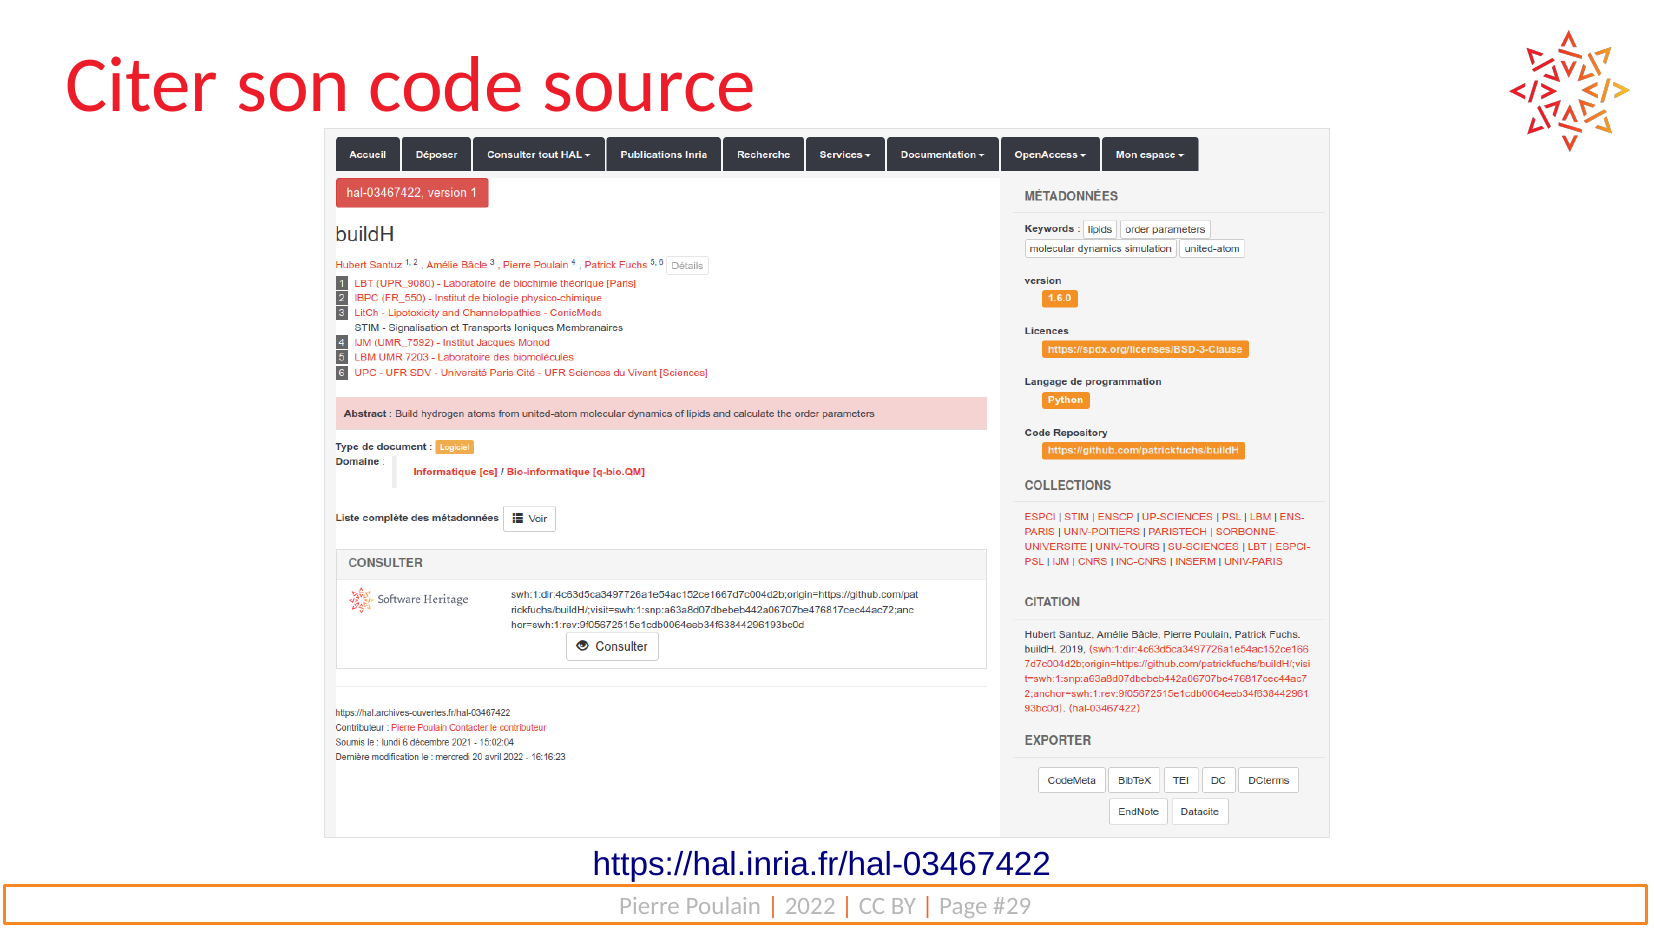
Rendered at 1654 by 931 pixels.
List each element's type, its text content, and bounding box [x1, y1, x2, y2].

picture [1554, 30, 1630, 152]
title Citer son code source [64, 13, 1554, 169]
picture [324, 128, 1330, 838]
text_box https://hal.inria.fr/hal-03467422 [554, 837, 1100, 890]
